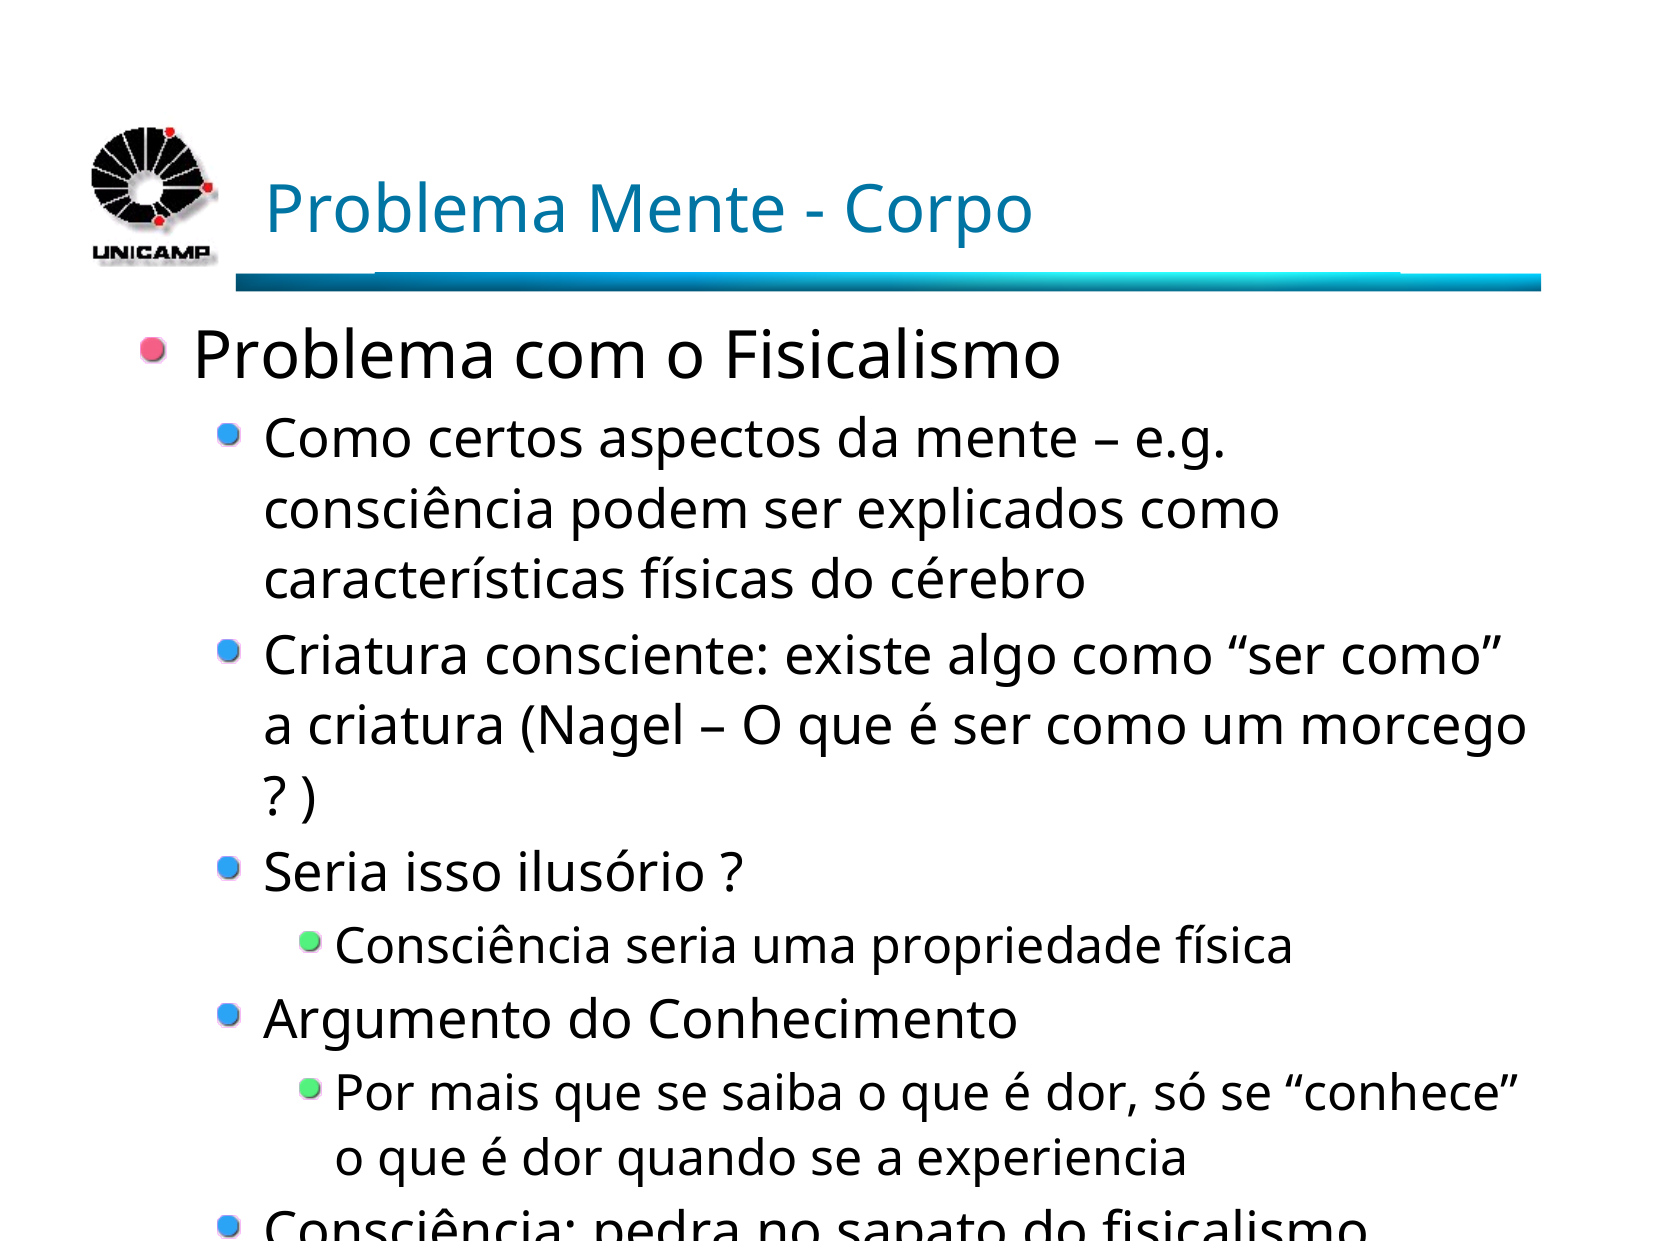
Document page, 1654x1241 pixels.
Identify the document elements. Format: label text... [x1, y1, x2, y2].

picture [216, 1214, 242, 1240]
list Problema com o Fisicalismo Como certos aspectos da mente – e.g. consciência podem ser explicados como características físicas do cérebro Criatura consciente: existe algo como “ser como” a criatura (Nagel – O que é ser como um morcego ? ) Seria isso ilusório ? Consciência seria uma propriedade física Argumento do Conhecimento Por mais que se saiba o que é dor, só se “conhece” o que é dor quando se a experiencia Consciência: pedra no sapato do fisicalismo [121, 309, 1534, 1182]
title Problema Mente - Corpo [264, 42, 1534, 250]
picture [125, 272, 1654, 295]
